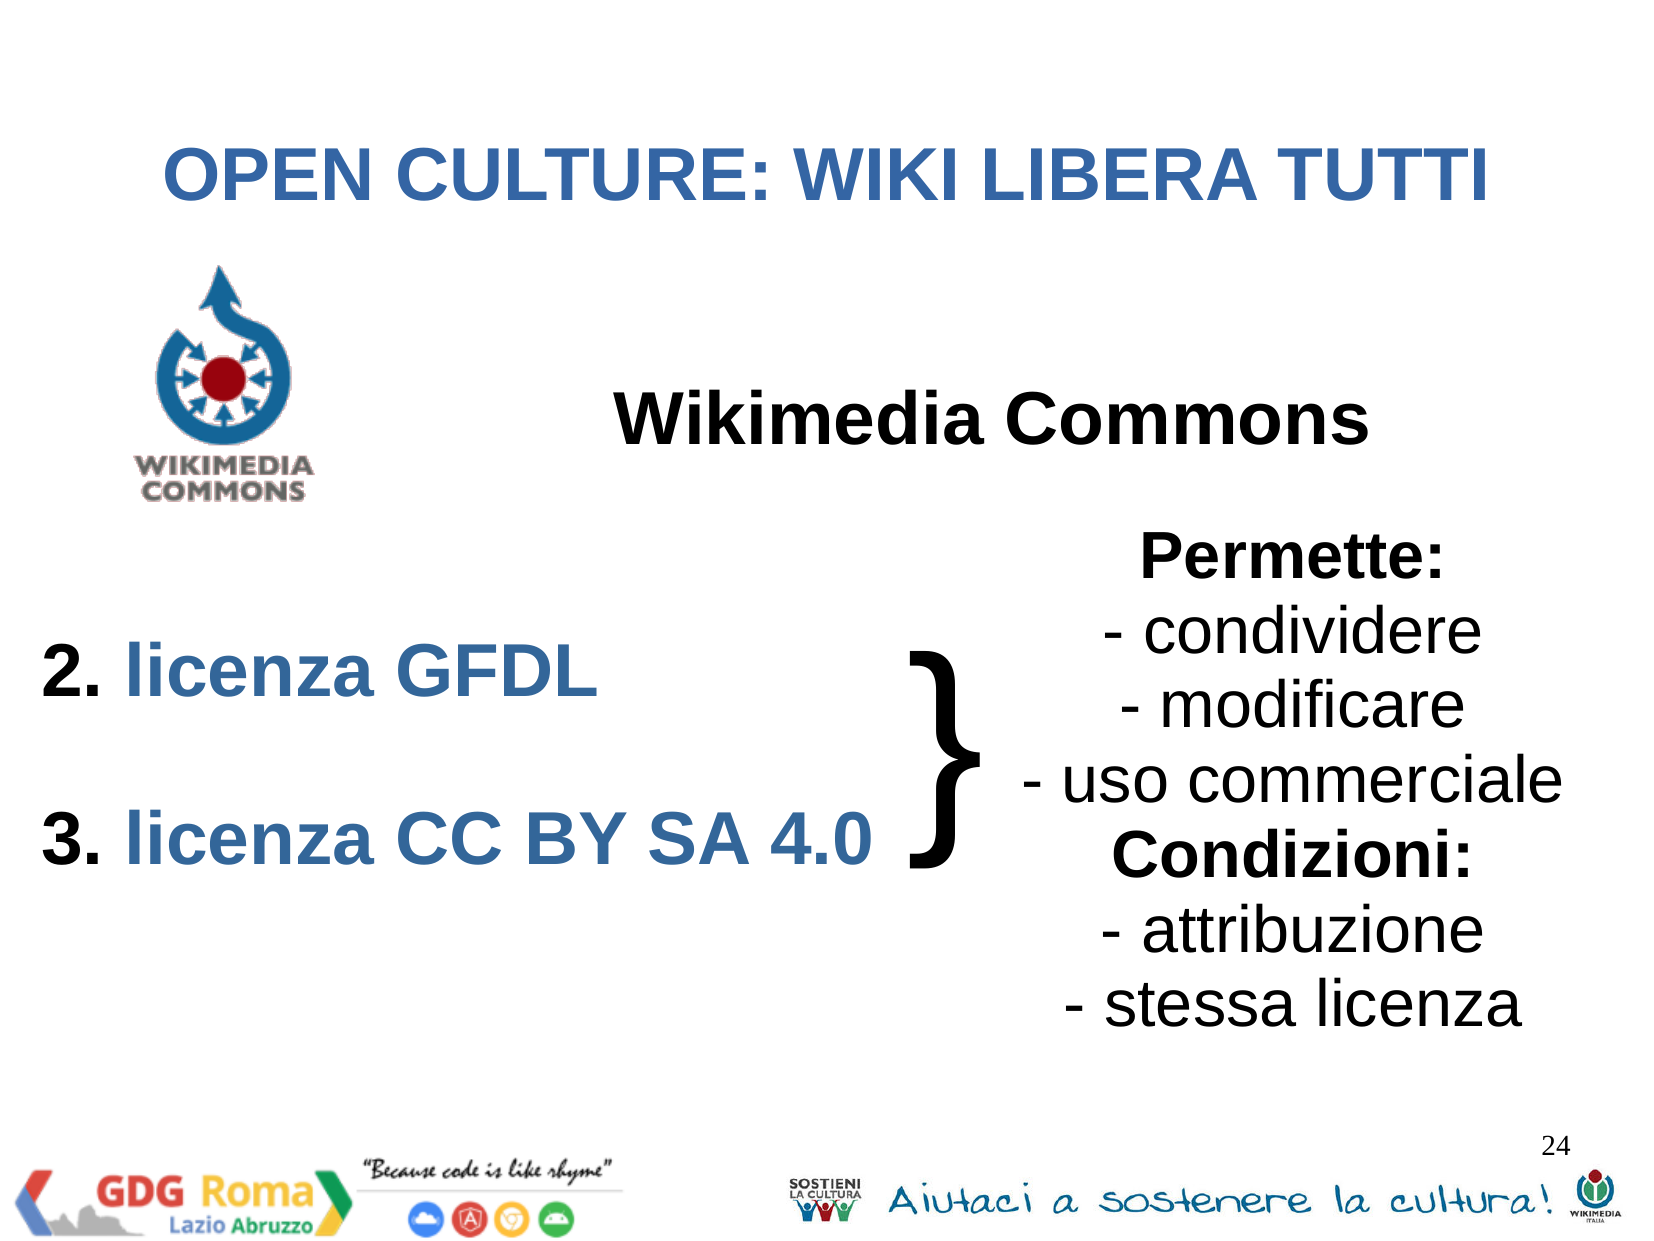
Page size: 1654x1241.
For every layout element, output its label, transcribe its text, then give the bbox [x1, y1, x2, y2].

title OPEN CULTURE: WIKI LIBERA TUTTI [11, 17, 1642, 249]
picture [118, 265, 329, 508]
picture [11, 1155, 626, 1241]
text_box } [879, 596, 974, 883]
picture [772, 1163, 1648, 1233]
text_box Permette: - condividere - modificare - uso commerciale Condizioni: - attribuzione - stessa licenza [974, 517, 1613, 1042]
text_box Wikimedia Commons 2. licenza GFDL 3. licenza CC BY SA 4.0 [41, 249, 1613, 1010]
